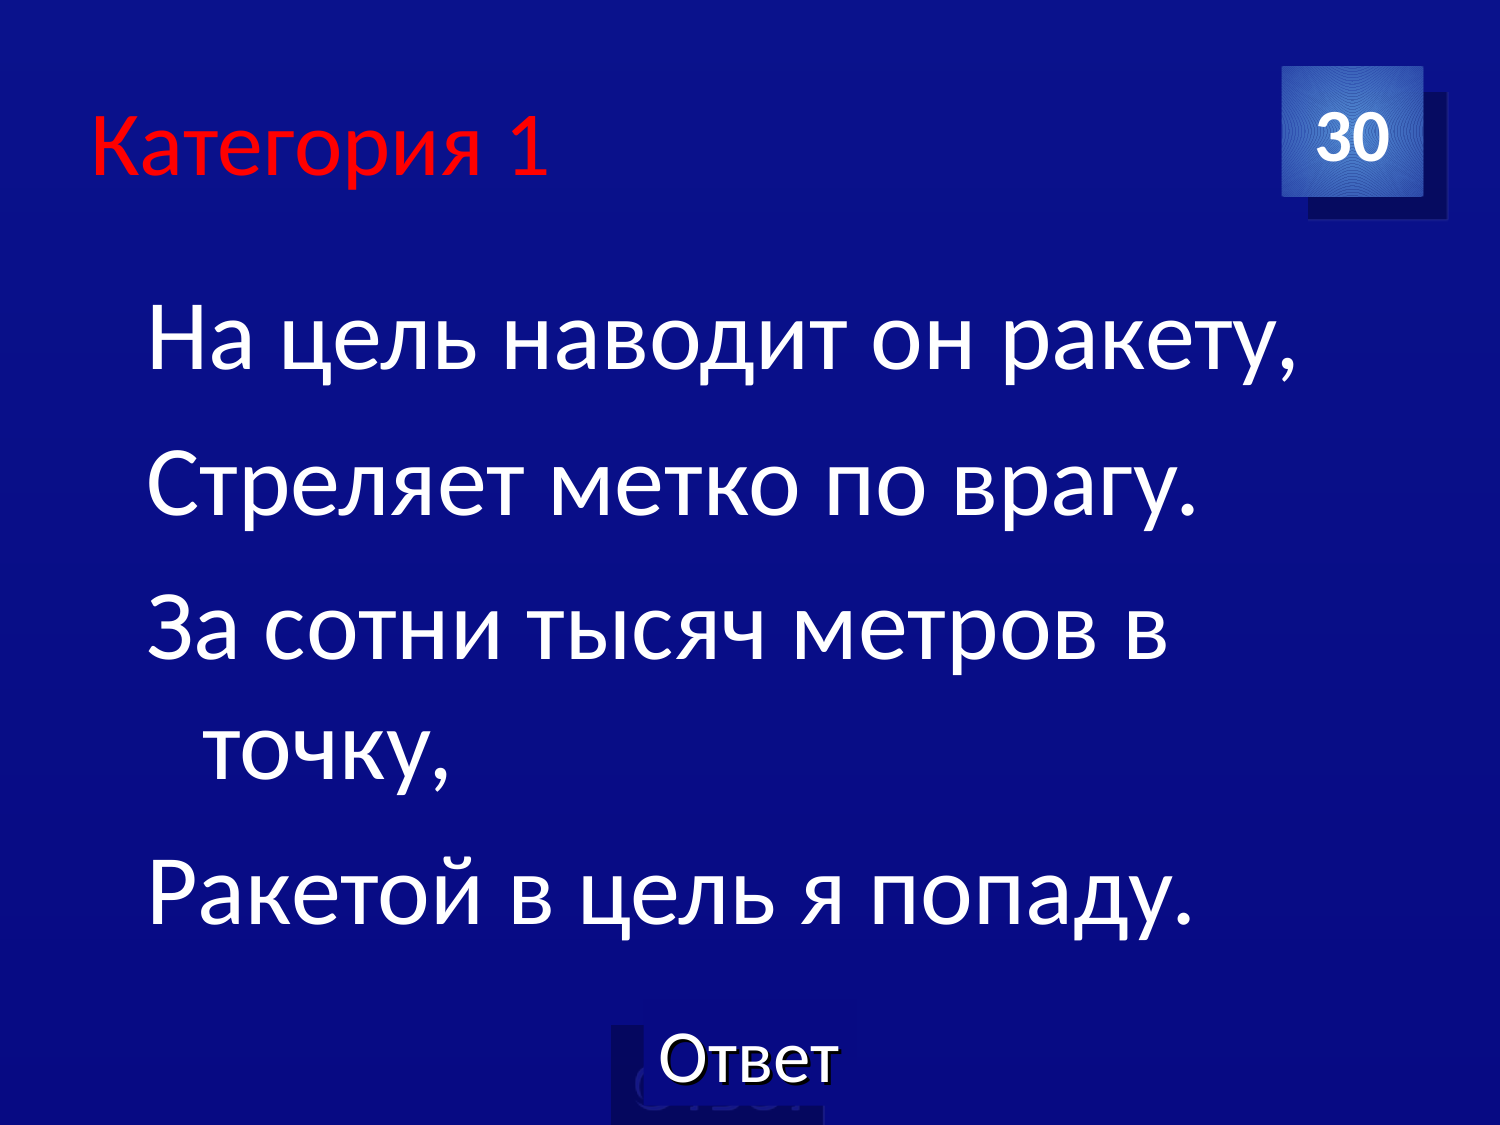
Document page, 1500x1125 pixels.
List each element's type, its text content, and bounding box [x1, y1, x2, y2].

text_box 30 [1282, 66, 1423, 196]
title Категория 1 [75, 45, 1258, 233]
list На цель наводит он ракету, Стреляет метко по врагу. За сотни тысяч метров в точку, Ракетой в цель я попаду. [75, 262, 1426, 1000]
